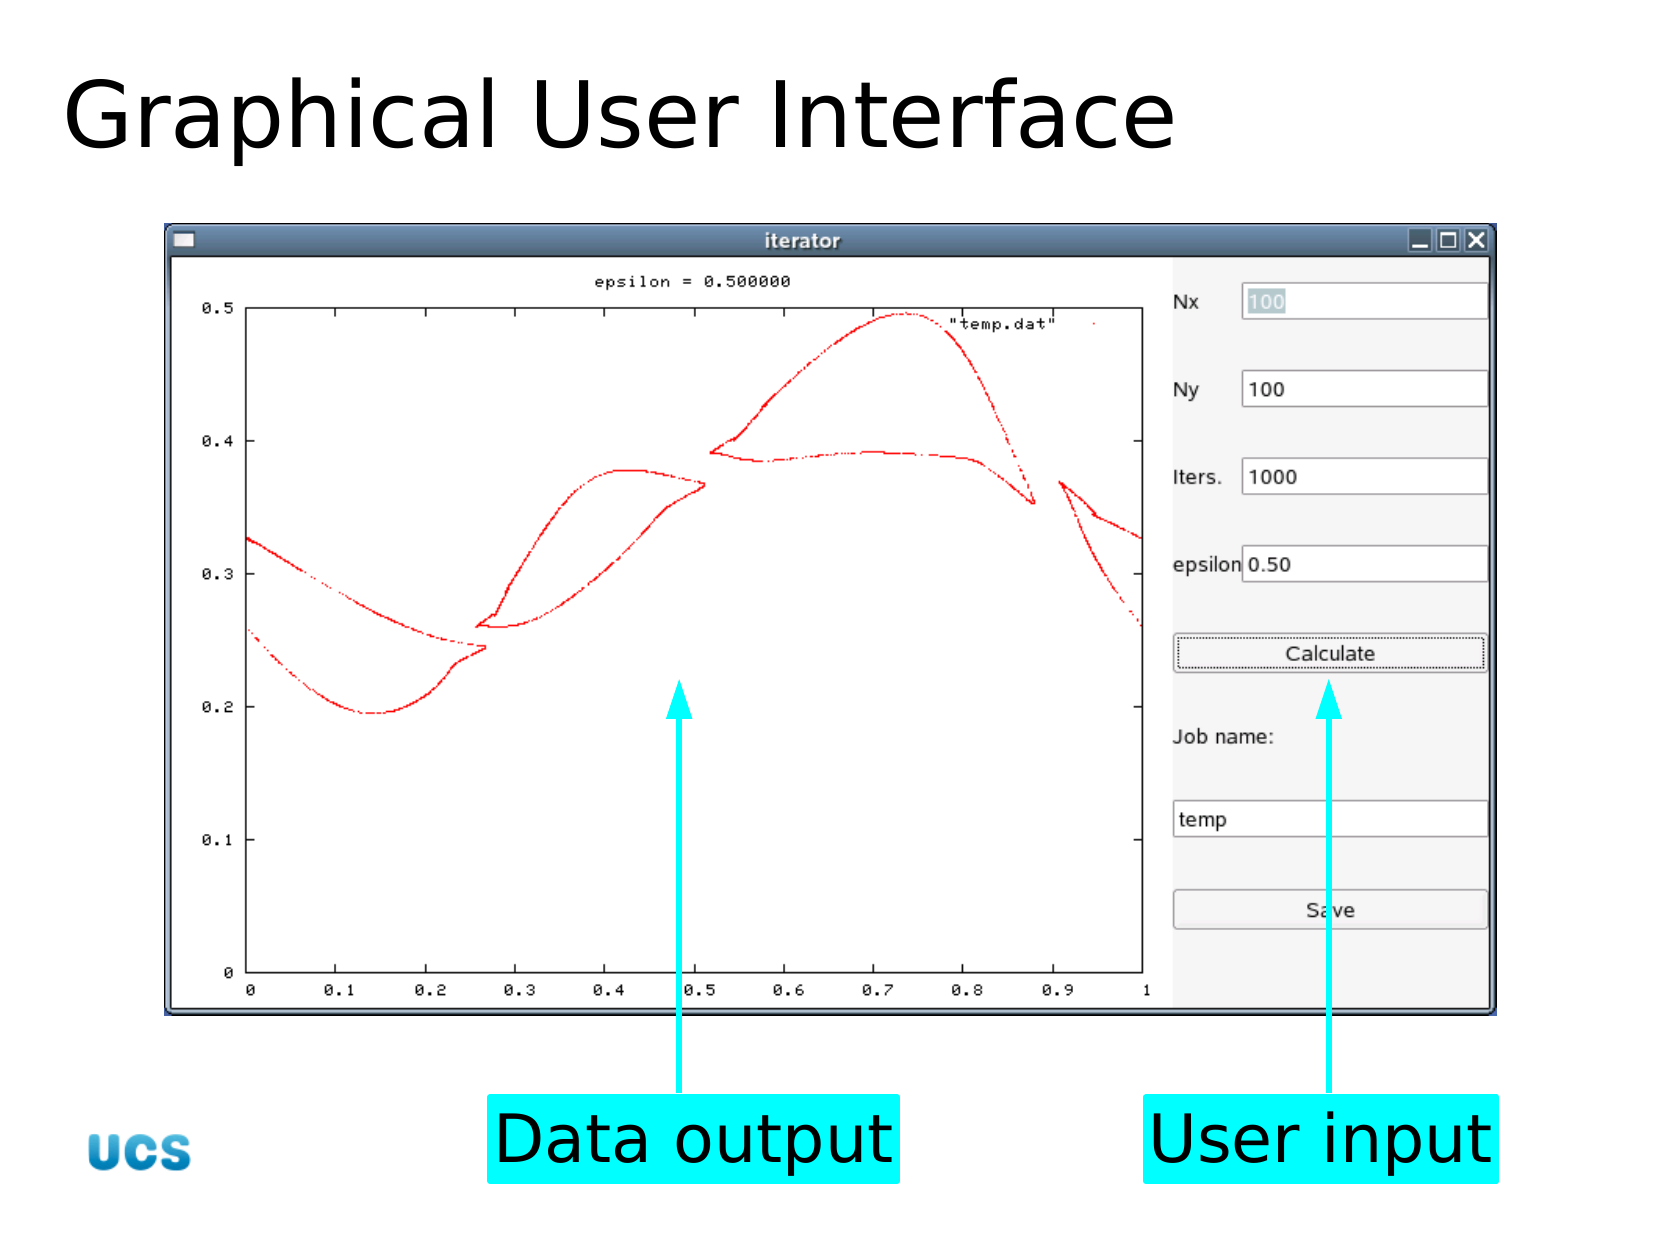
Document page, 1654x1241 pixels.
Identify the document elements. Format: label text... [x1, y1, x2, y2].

picture [88, 1133, 191, 1172]
text_box Data output [490, 1097, 898, 1182]
text_box User input [1145, 1097, 1497, 1182]
text_box Graphical User Interface [59, 59, 1184, 173]
picture [164, 223, 1497, 1016]
